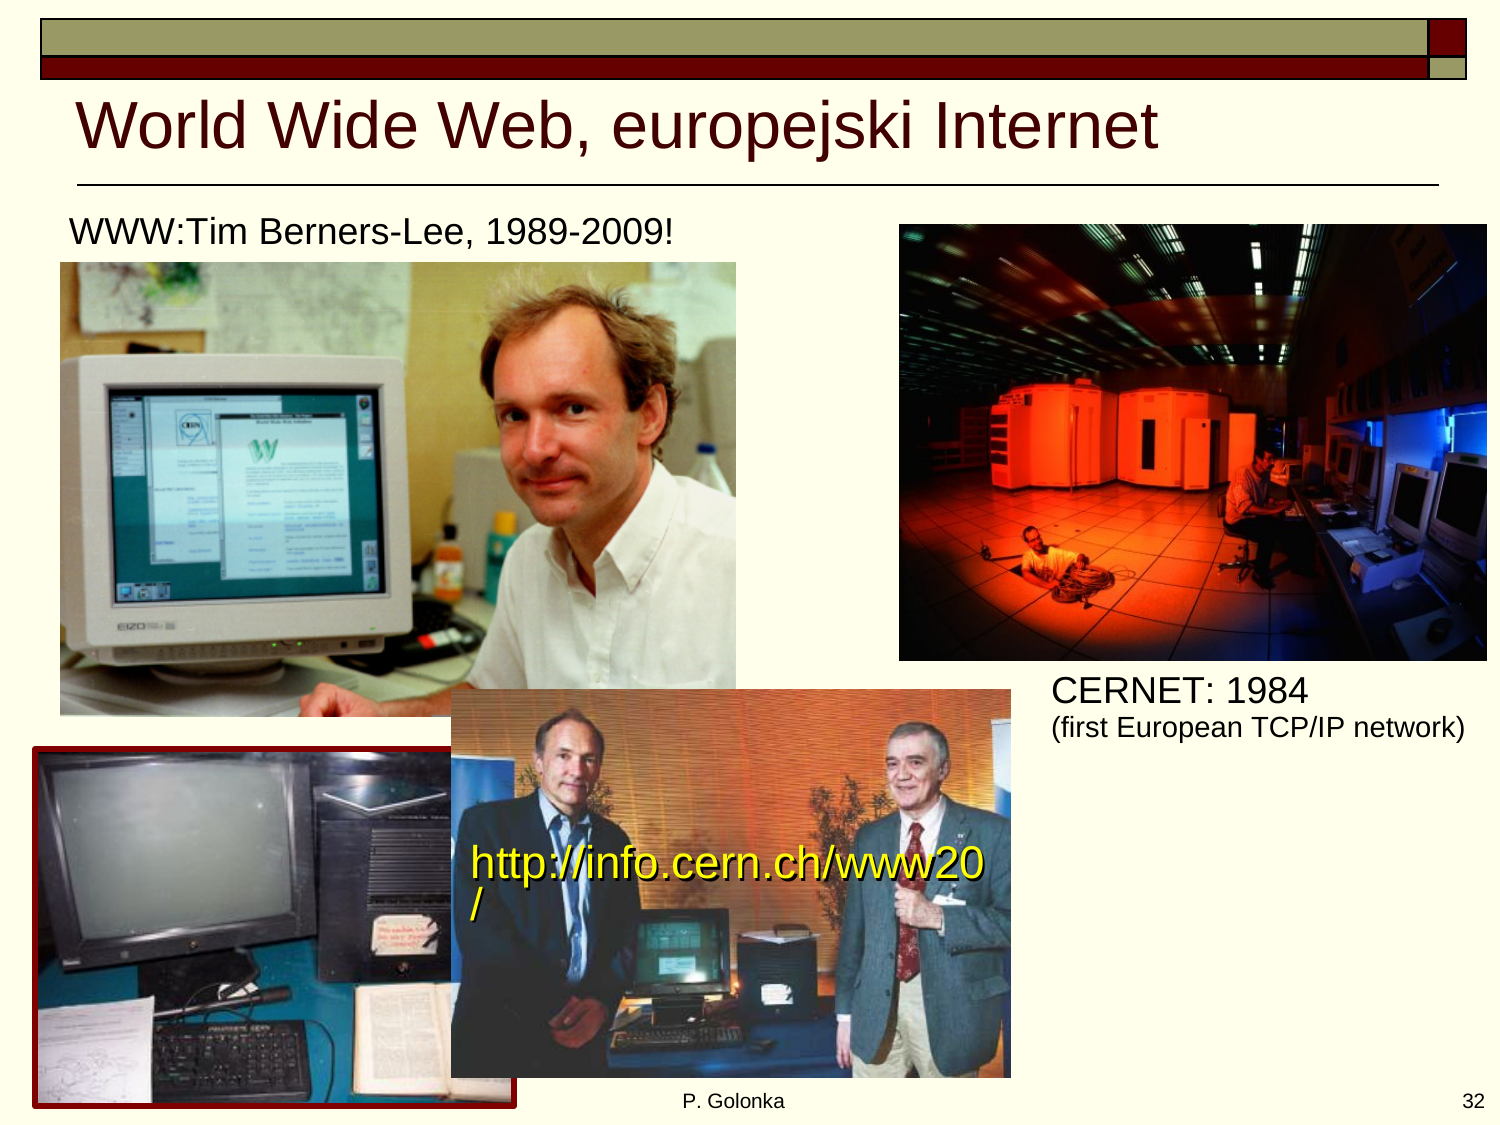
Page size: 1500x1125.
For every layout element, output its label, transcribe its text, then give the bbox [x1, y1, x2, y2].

text_box CERNET: 1984 (first European TCP/IP network) [1036, 661, 1485, 752]
text_box http://info.cern.ch/www20/ [455, 830, 1010, 904]
picture [38, 262, 1011, 1104]
picture [899, 224, 1487, 661]
text_box WWW:Tim Berners-Lee, 1989-2009! [54, 203, 743, 260]
title World Wide Web, europejski Internet [75, 77, 1426, 173]
